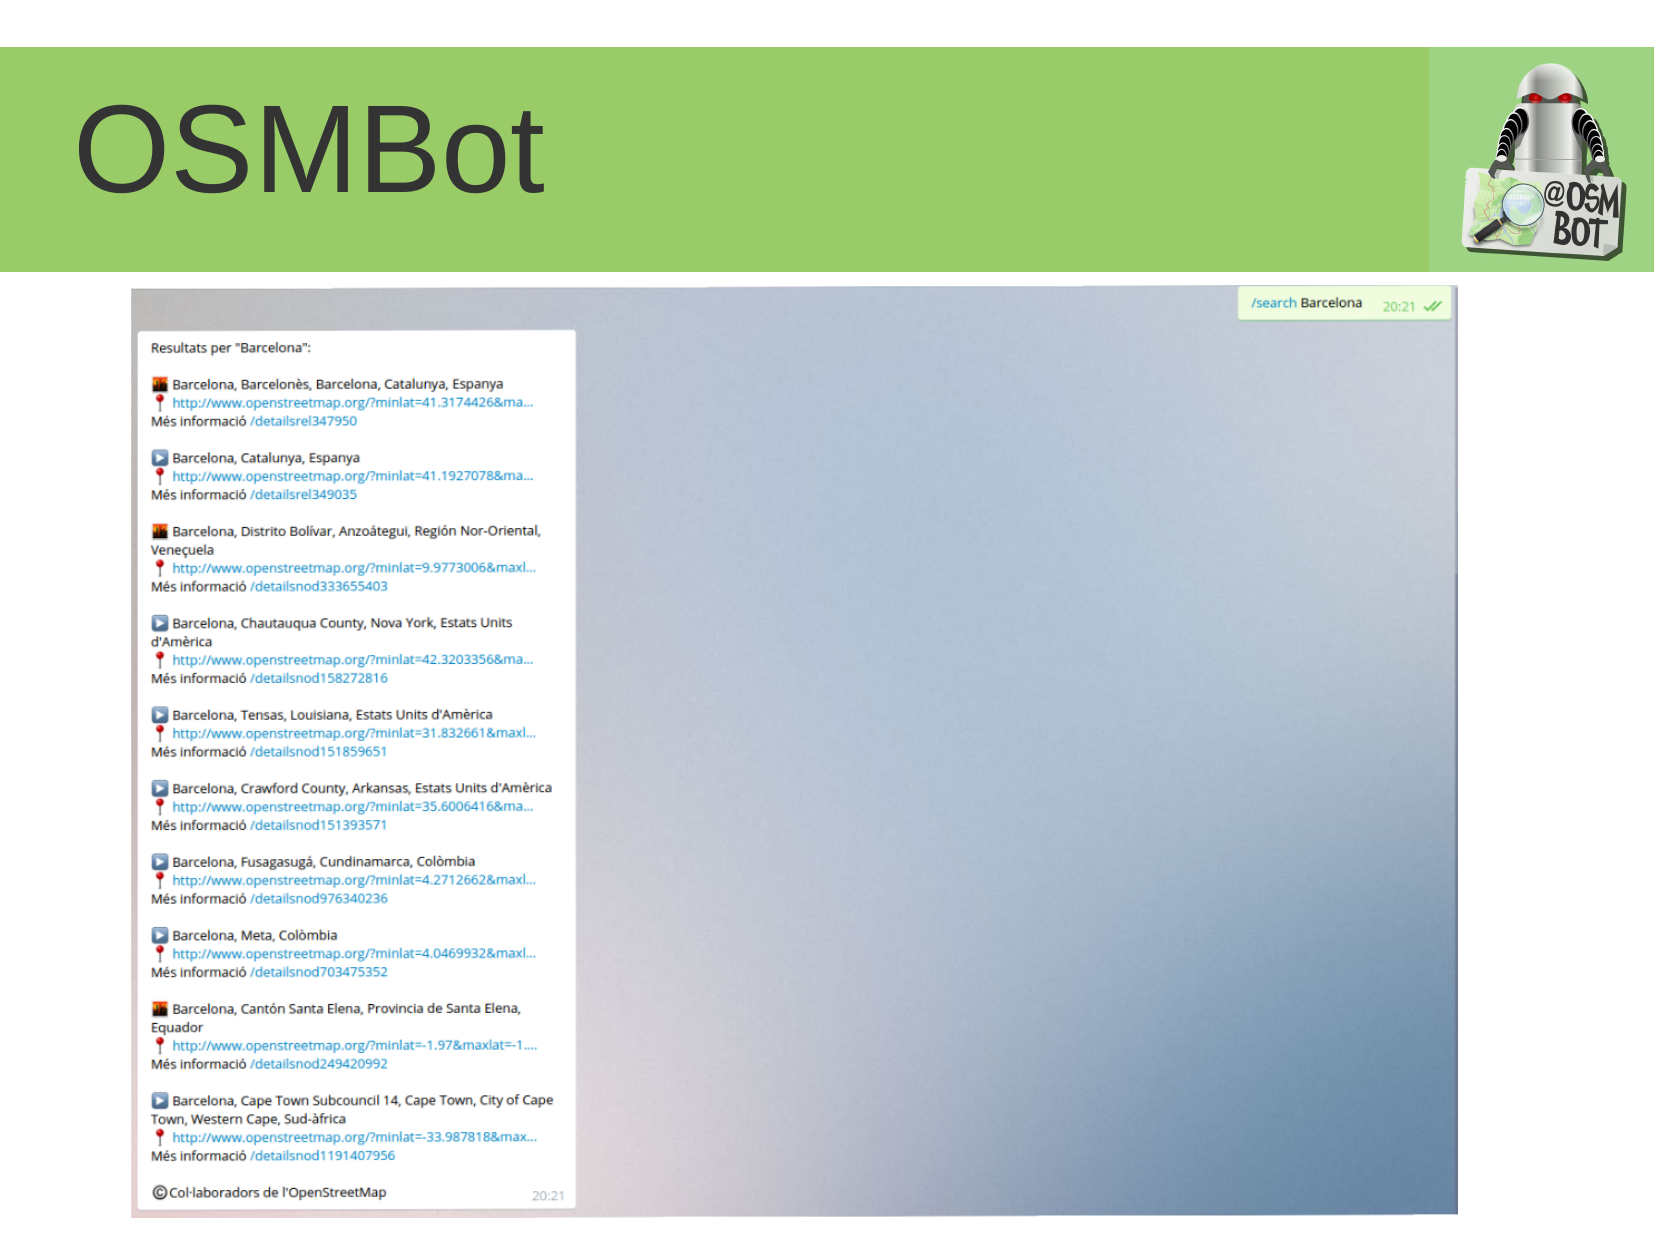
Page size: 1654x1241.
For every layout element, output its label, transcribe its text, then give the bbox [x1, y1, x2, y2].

text_box [0, 47, 1429, 272]
picture [1429, 47, 1654, 272]
picture [130, 284, 1458, 1218]
text_box OSMBot [59, 71, 1429, 227]
